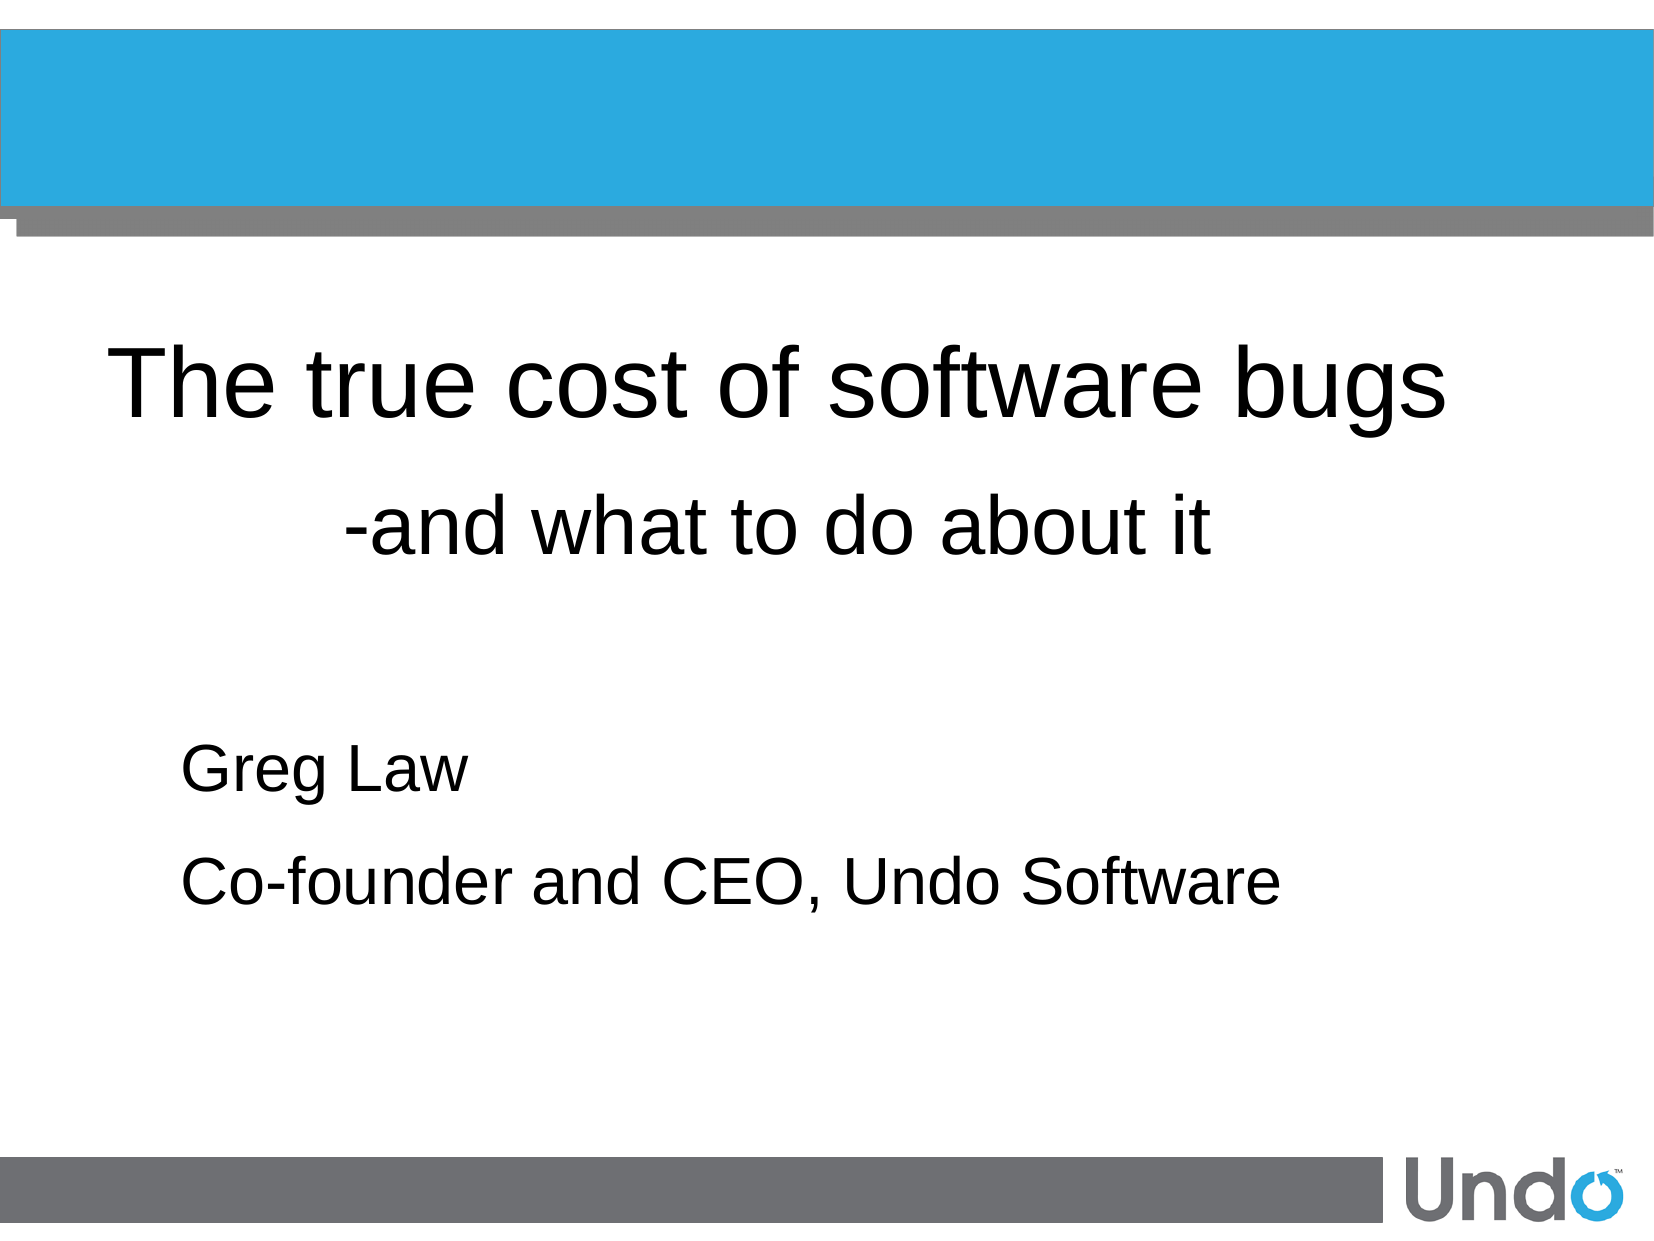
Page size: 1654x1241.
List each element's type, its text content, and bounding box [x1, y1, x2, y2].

picture [1406, 1157, 1624, 1223]
subtitle The true cost of software bugs and what to do about it Greg Law Co-founder and CEO, Undo Software [106, 312, 1524, 1046]
